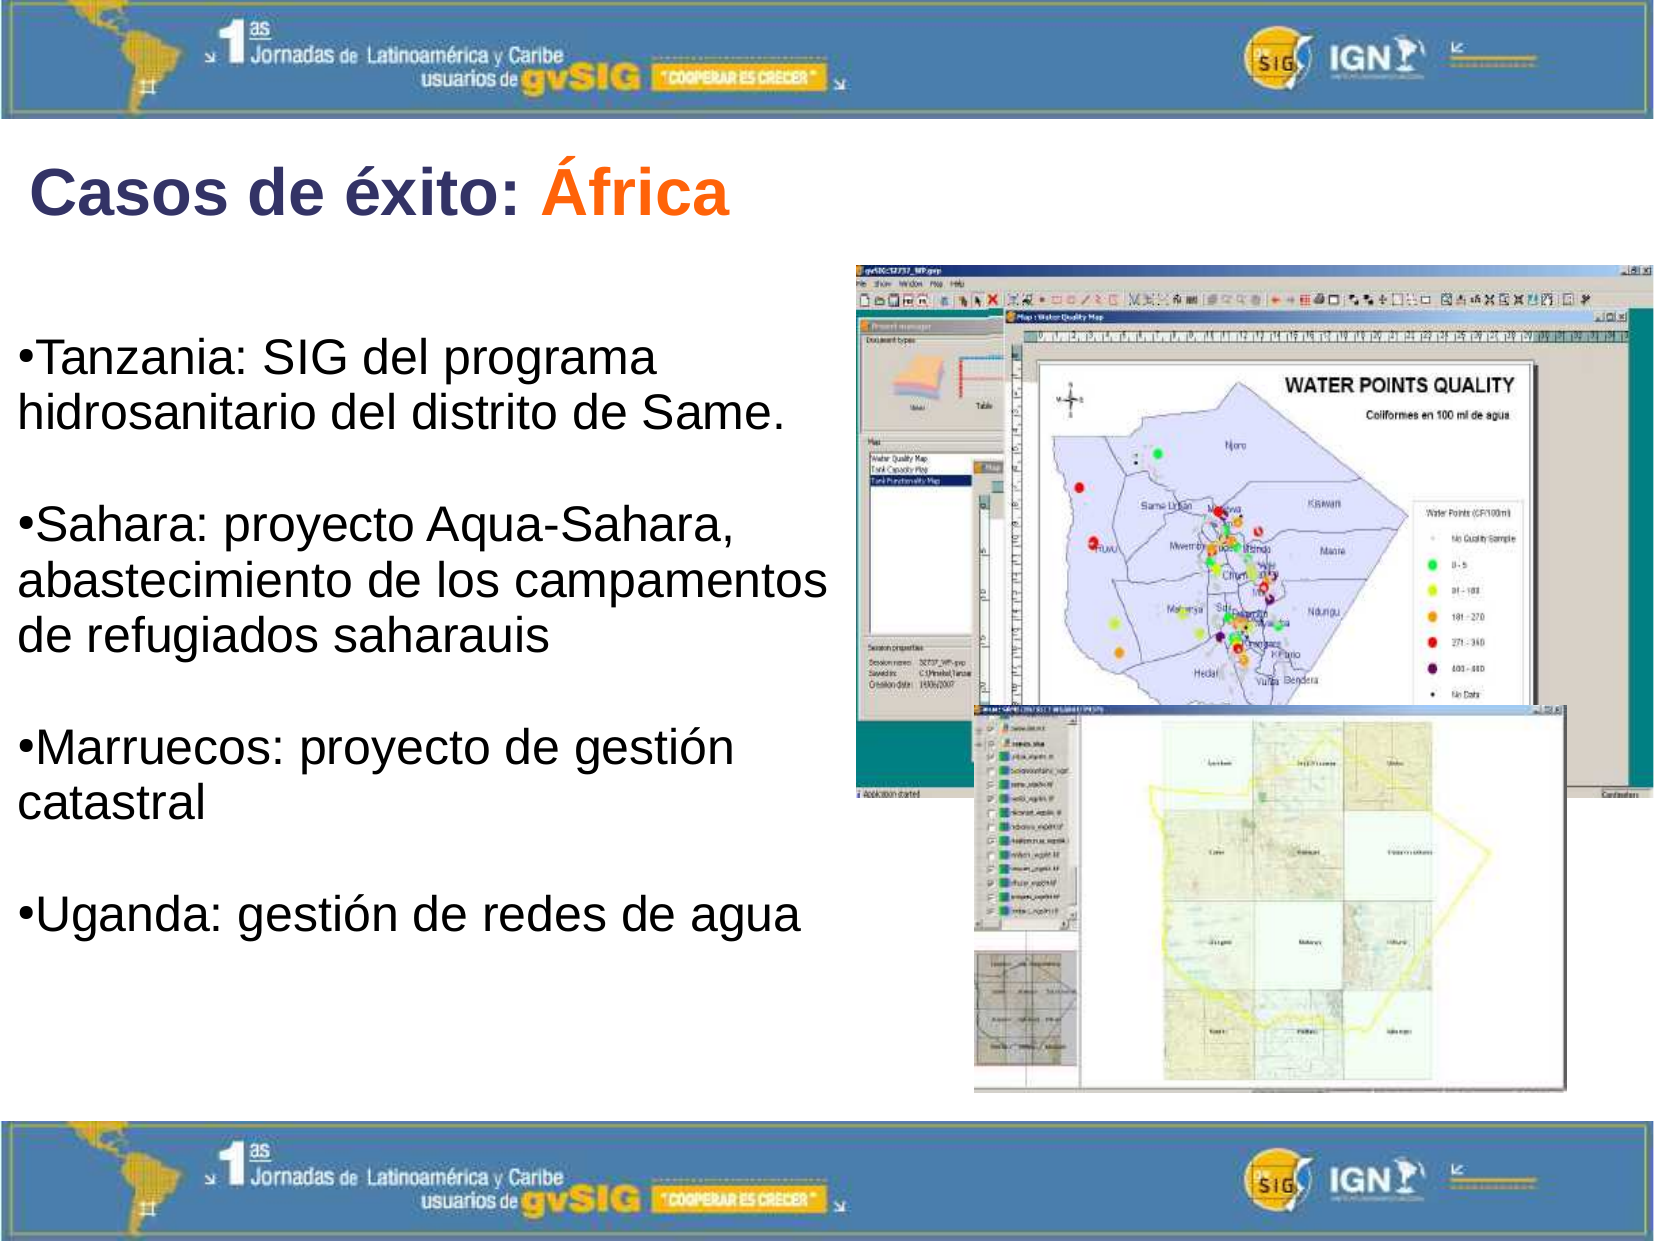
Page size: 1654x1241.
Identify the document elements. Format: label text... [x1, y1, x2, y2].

text_box Casos de éxito: África [29, 118, 1501, 265]
text_box Tanzania: SIG del programa hidrosanitario del distrito de Same. Sahara: proyecto Aqua-Sahara, abastecimiento de los campamentos de refugiados saharauis Marruecos: proyecto de gestión catastral Uganda: gestión de redes de agua [2, 265, 886, 1123]
picture [856, 265, 1654, 1093]
picture [0, 1121, 1654, 1241]
picture [0, 0, 1654, 119]
